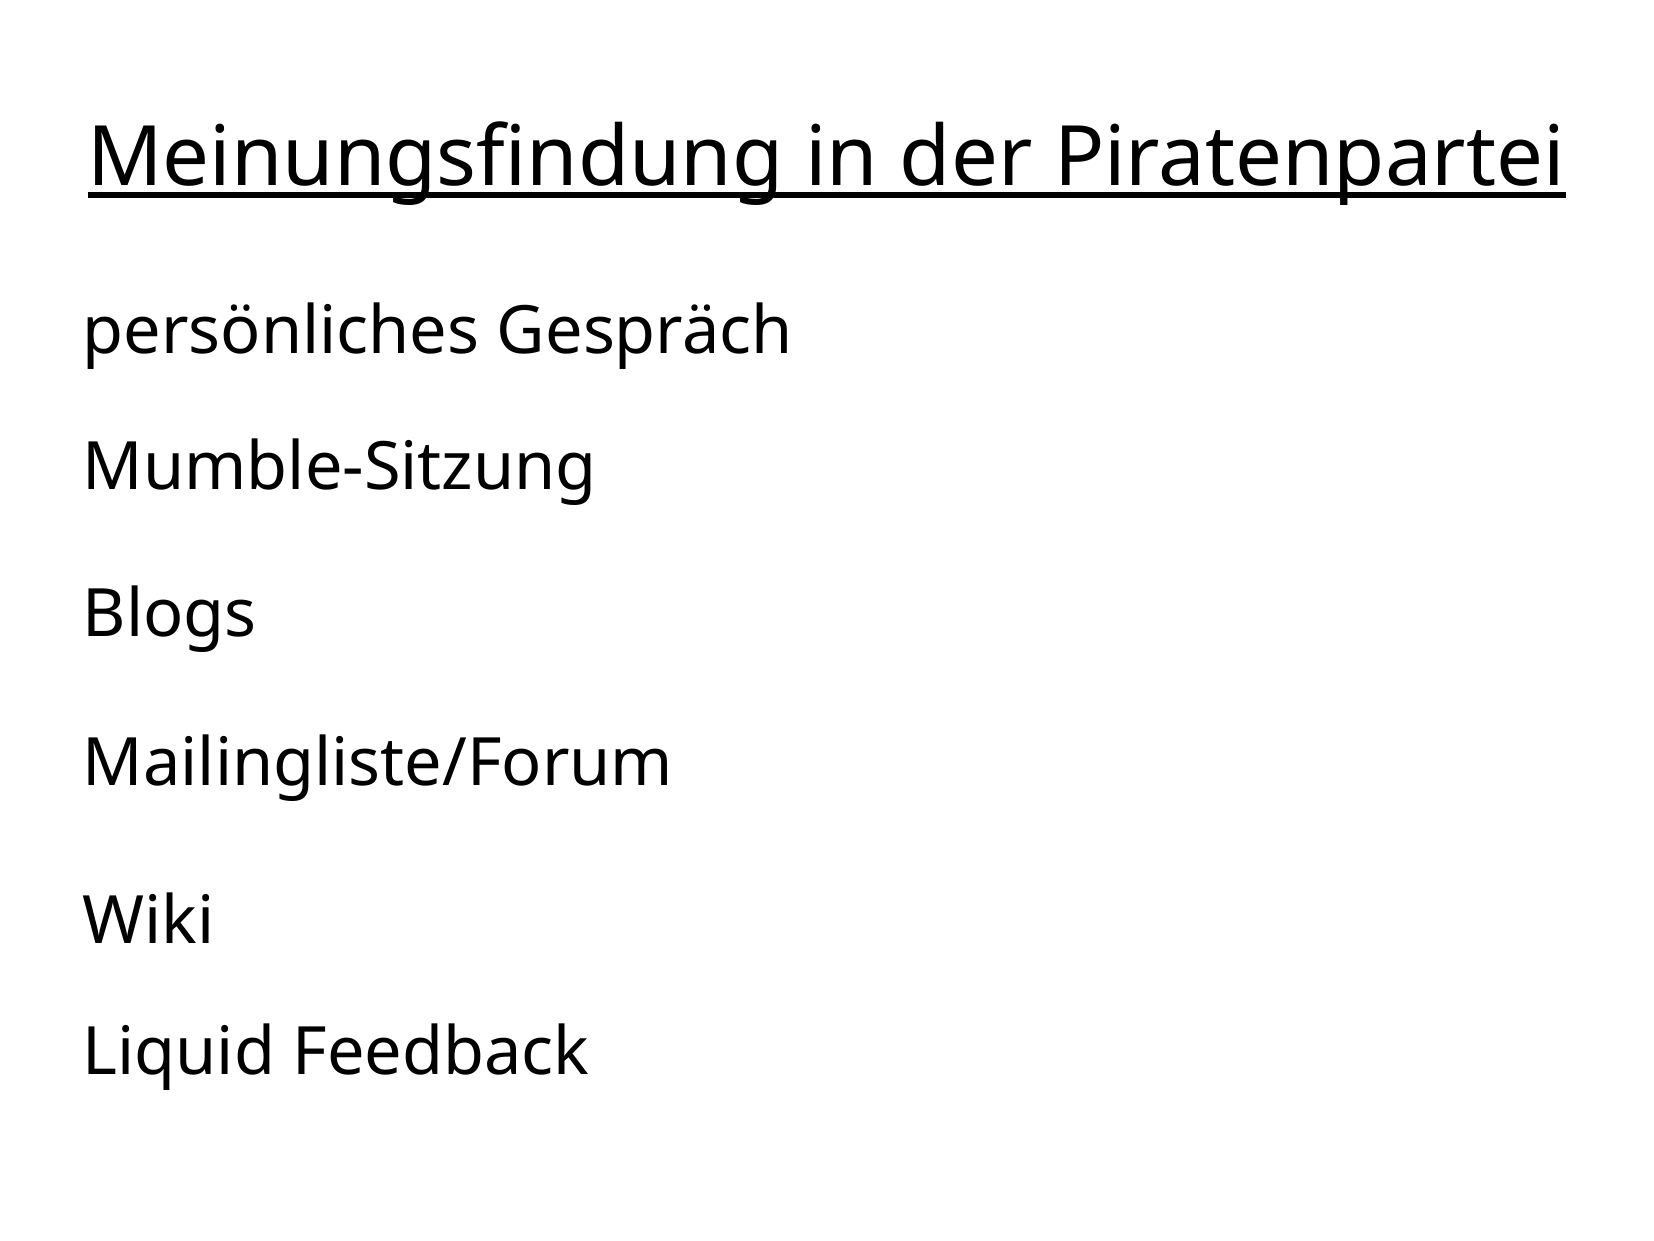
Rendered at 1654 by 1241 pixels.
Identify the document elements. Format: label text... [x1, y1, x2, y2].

text_box Liquid Feedback [82, 998, 804, 1099]
text_box Wiki [82, 874, 804, 962]
subtitle Mumble-Sitzung [82, 420, 804, 508]
title Meinungsfindung in der Piratenpartei [82, 49, 1571, 257]
text_box Blogs [82, 566, 804, 655]
text_box persönliches Gespräch [82, 283, 804, 372]
text_box Mailingliste/Forum [82, 715, 804, 804]
